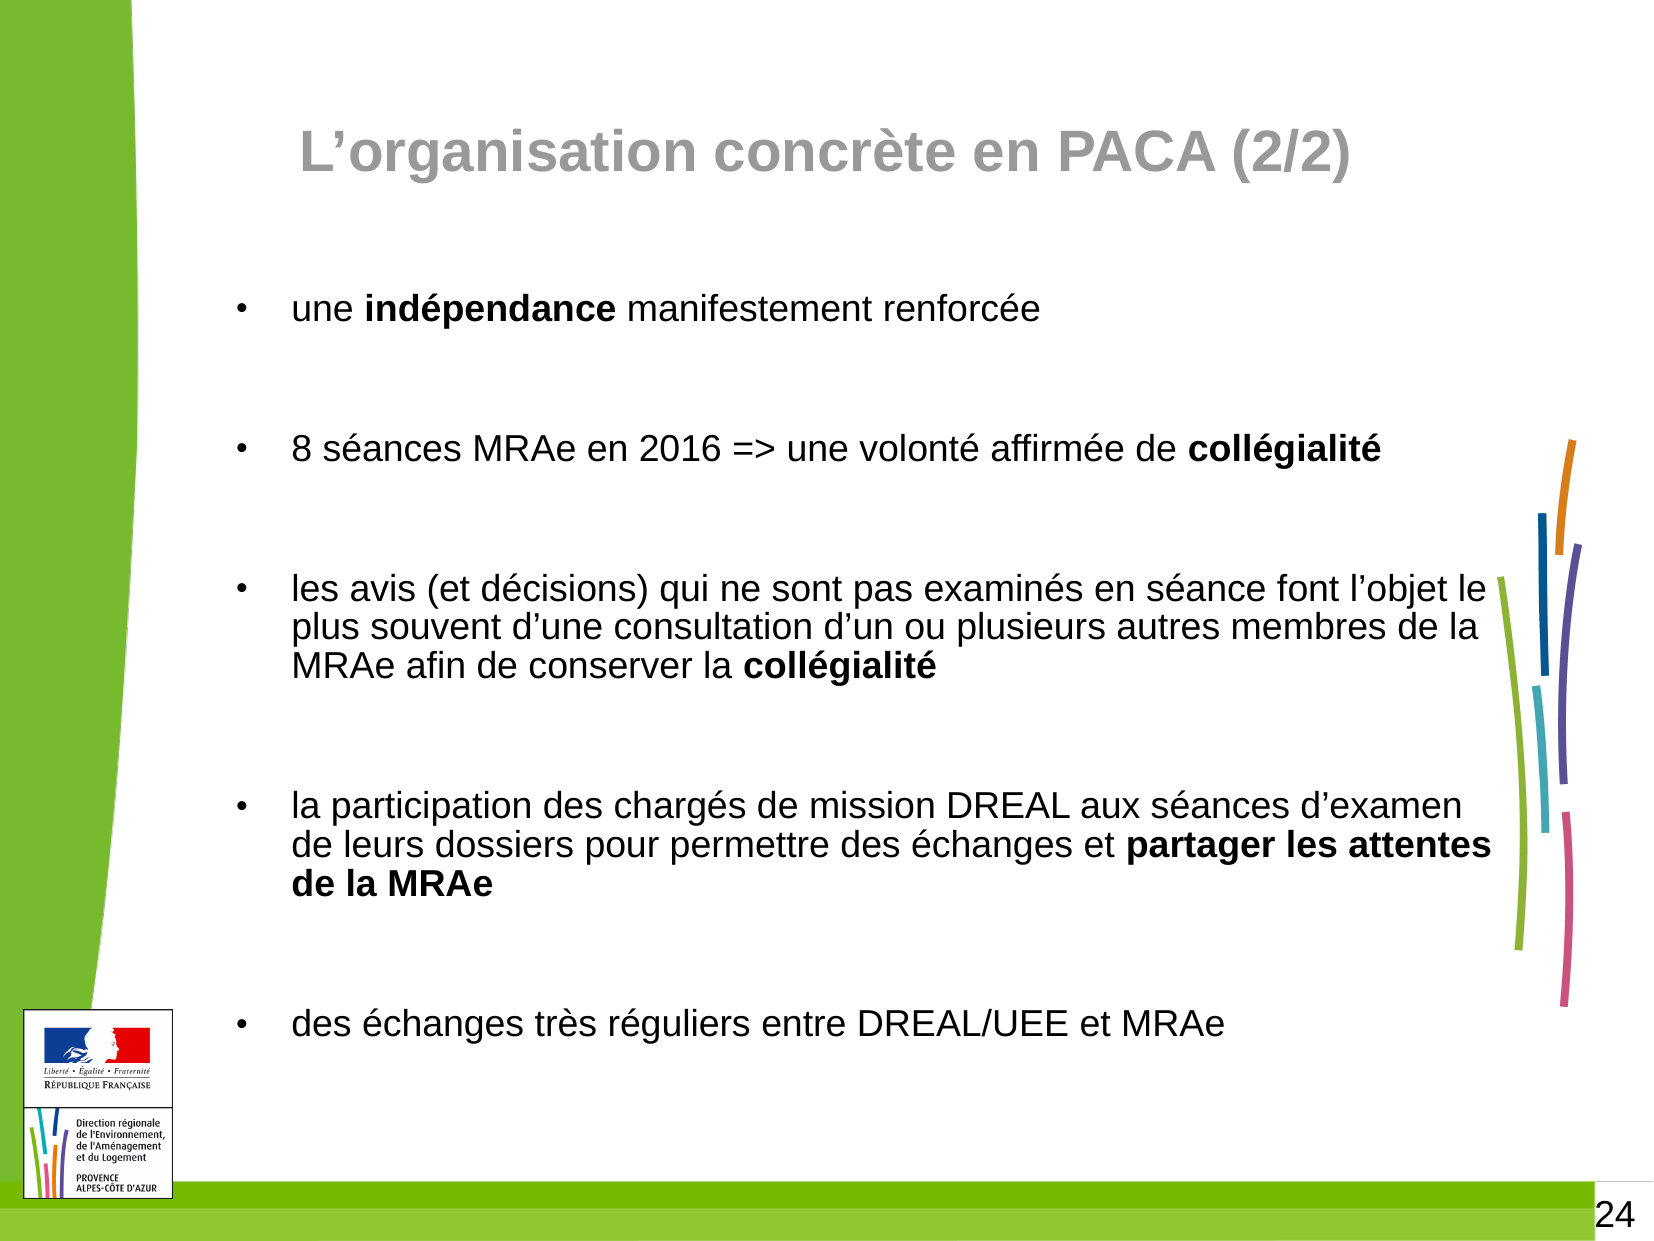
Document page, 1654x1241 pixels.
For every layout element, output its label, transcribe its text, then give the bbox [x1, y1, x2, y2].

list une indépendance manifestement renforcée 8 séances MRAe en 2016 => une volonté affirmée de collégialité les avis (et décisions) qui ne sont pas examinés en séance font l’objet le plus souvent d’une consultation d’un ou plusieurs autres membres de la MRAe afin de conserver la collégialité la participation des chargés de mission DREAL aux séances d’examen de leurs dossiers pour permettre des échanges et partager les attentes de la MRAe des échanges très réguliers entre DREAL/UEE et MRAe [179, 290, 1509, 1202]
picture [0, 0, 1654, 1241]
title L’organisation concrète en PACA (2/2) [82, 49, 1571, 257]
